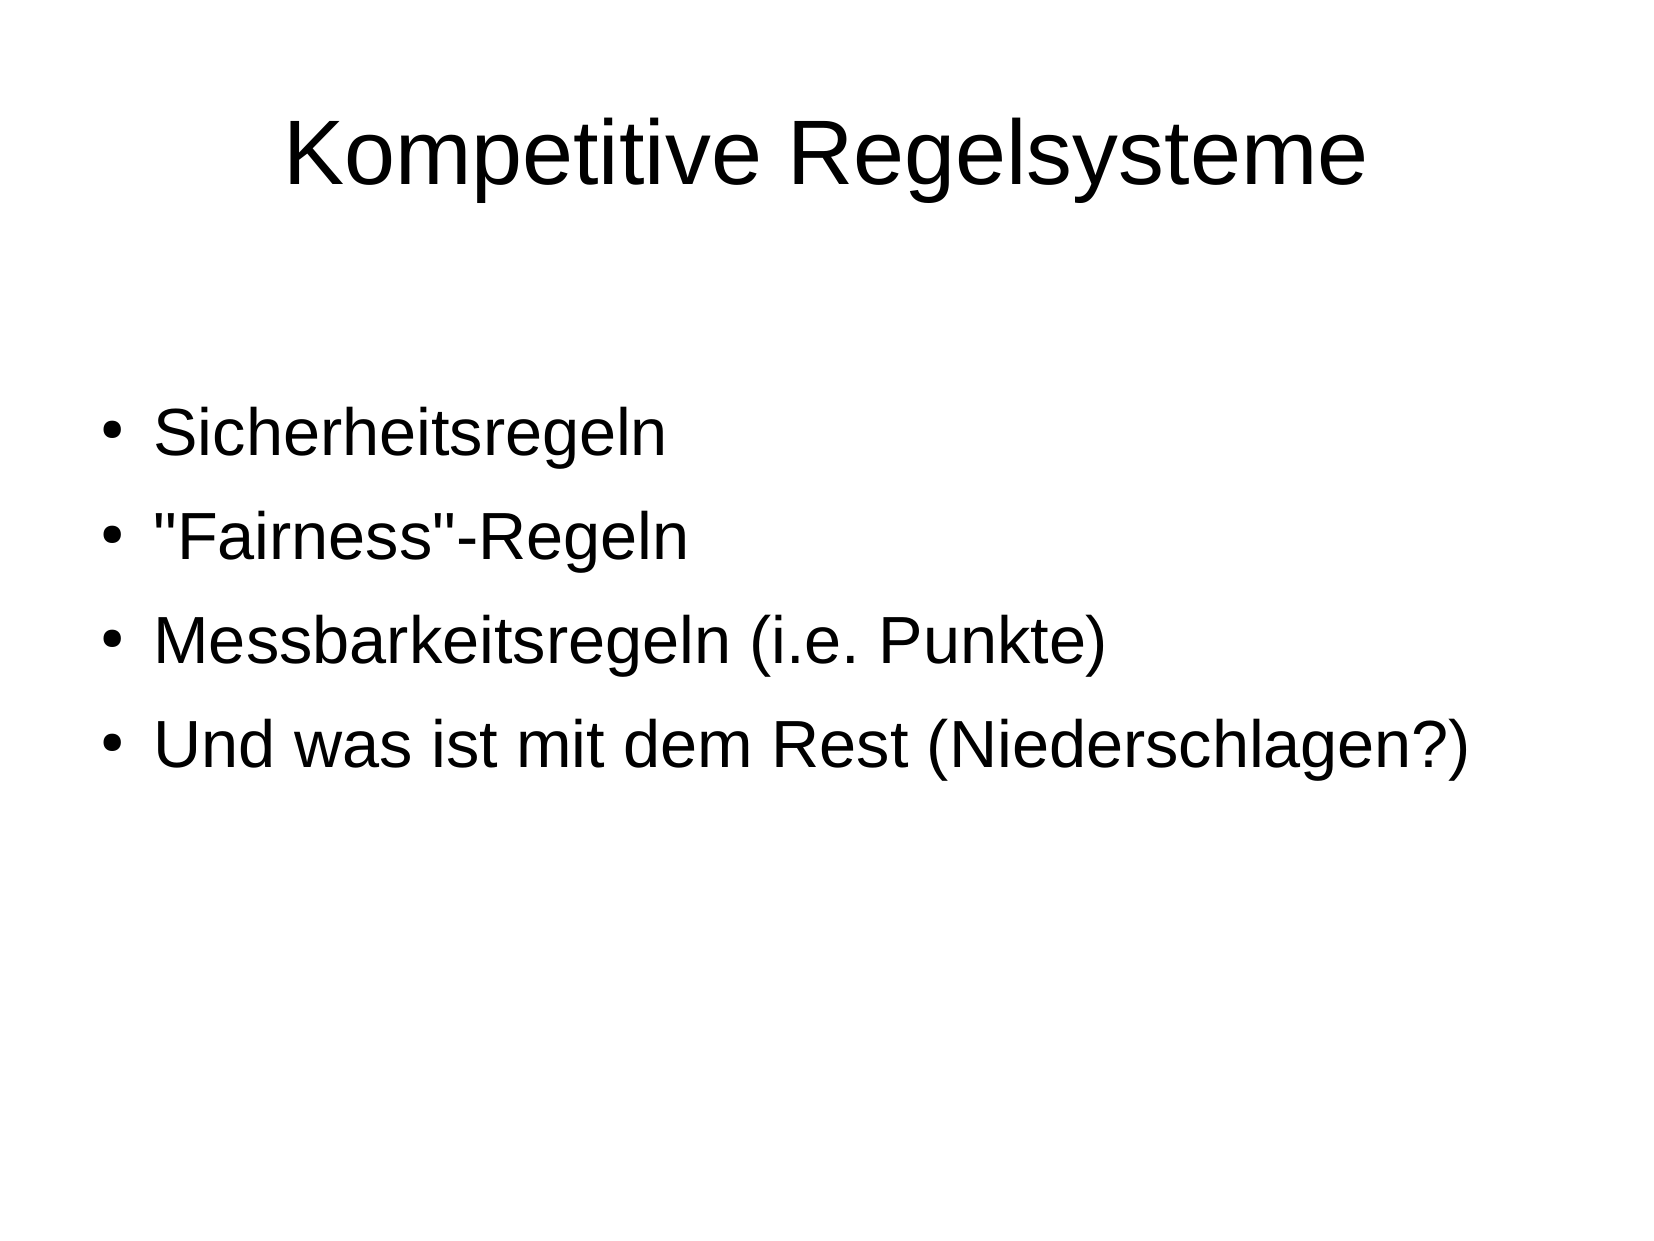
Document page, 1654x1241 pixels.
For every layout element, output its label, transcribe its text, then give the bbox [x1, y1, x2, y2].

list Sicherheitsregeln "Fairness"-Regeln Messbarkeitsregeln (i.e. Punkte) Und was ist mit dem Rest (Niederschlagen?) [82, 290, 1571, 1010]
title Kompetitive Regelsysteme [82, 49, 1571, 257]
